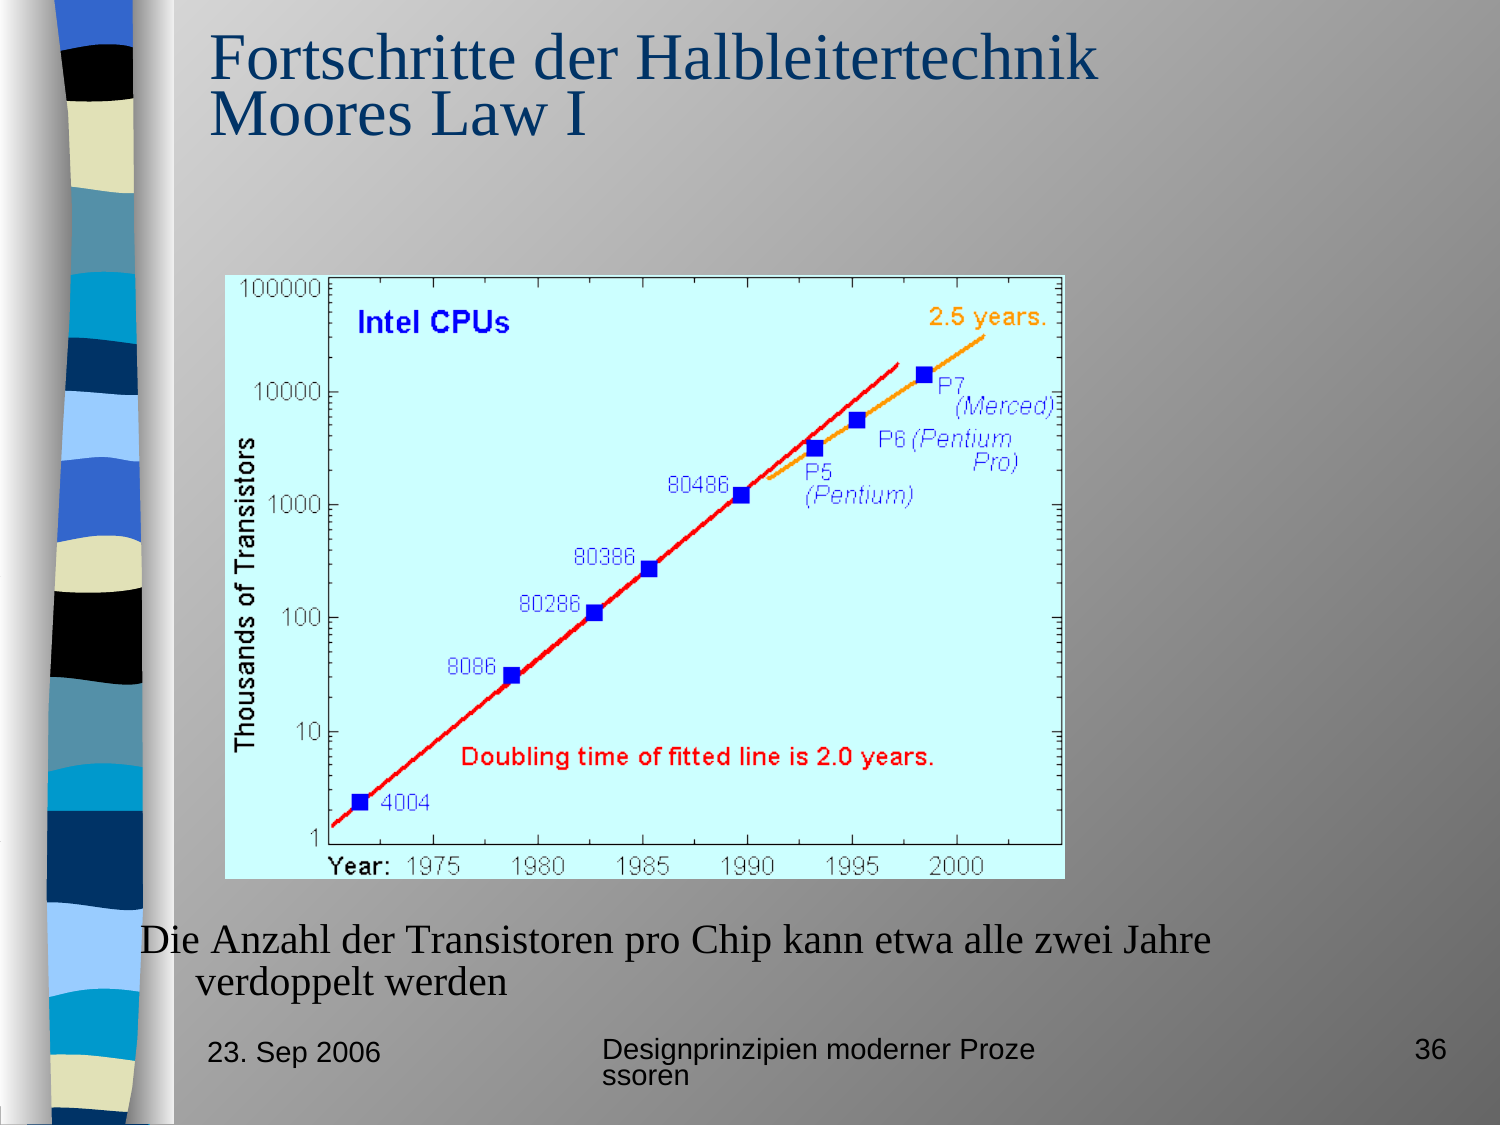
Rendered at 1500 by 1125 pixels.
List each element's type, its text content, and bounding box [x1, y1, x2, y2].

title Fortschritte der Halbleitertechnik Moores Law I [194, 0, 1470, 182]
picture [225, 274, 1066, 880]
list Die Anzahl der Transistoren pro Chip kann etwa alle zwei Jahre verdoppelt werden [125, 912, 1393, 1026]
